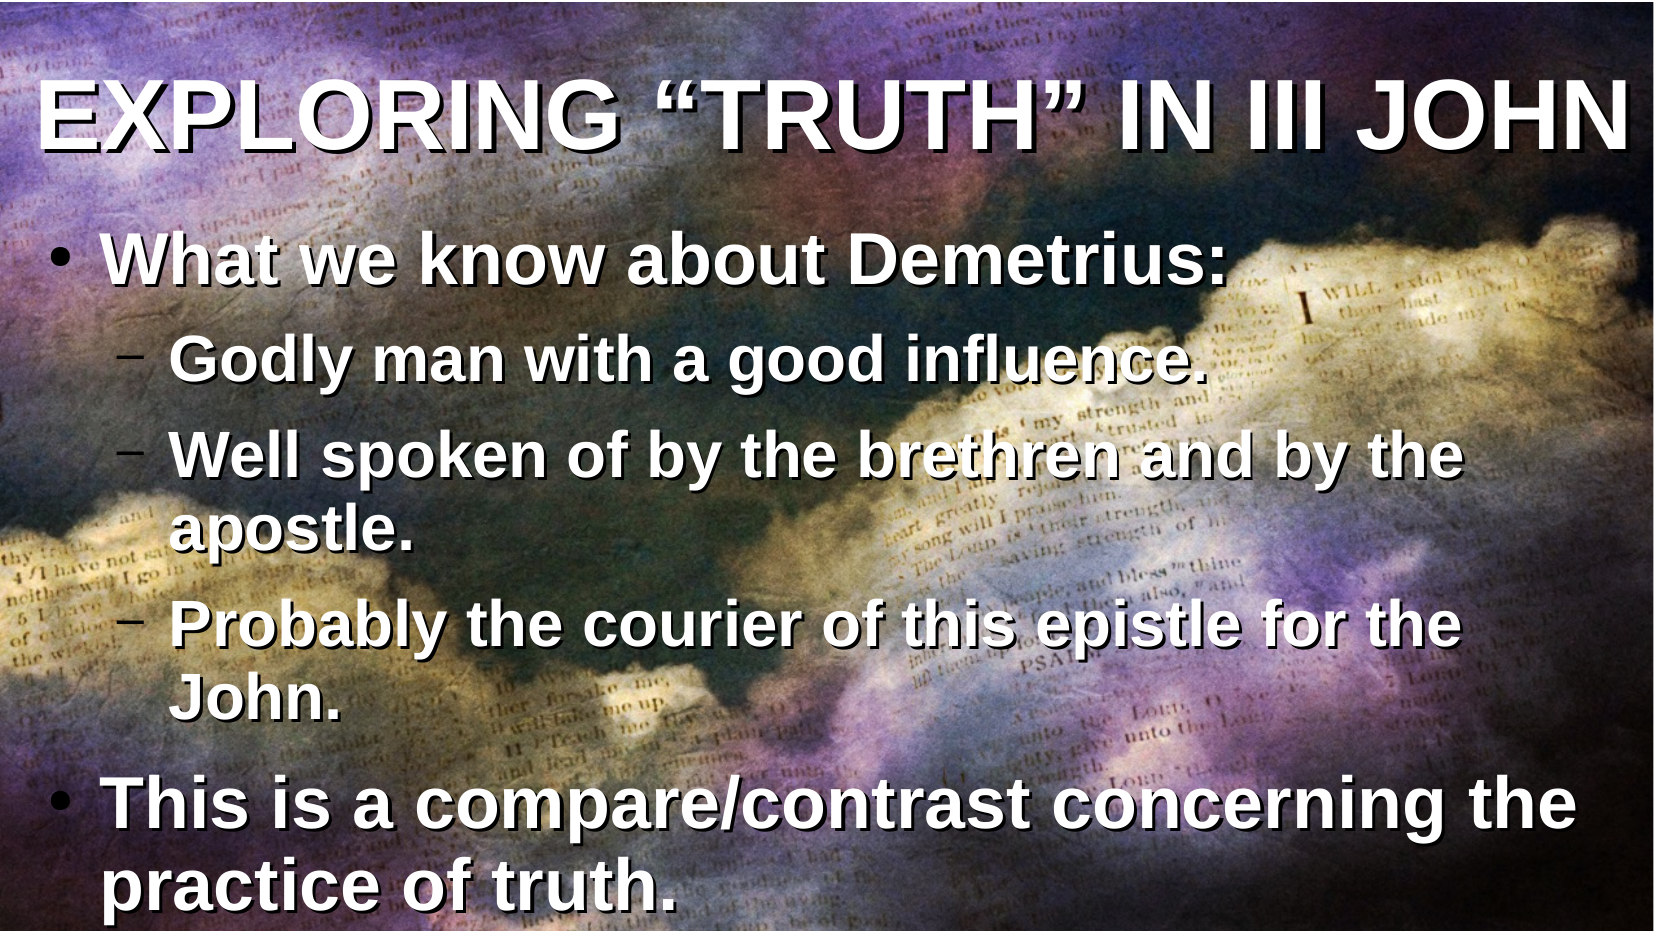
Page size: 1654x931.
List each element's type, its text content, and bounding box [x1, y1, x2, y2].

list What we know about Demetrius: Godly man with a good influence. Well spoken of by the brethren and by the apostle. Probably the courier of this epistle for the John. This is a compare/contrast concerning the practice of truth. [30, 217, 1636, 931]
title EXPLORING “TRUTH” IN III JOHN [15, 37, 1654, 193]
picture [0, 2, 1654, 931]
